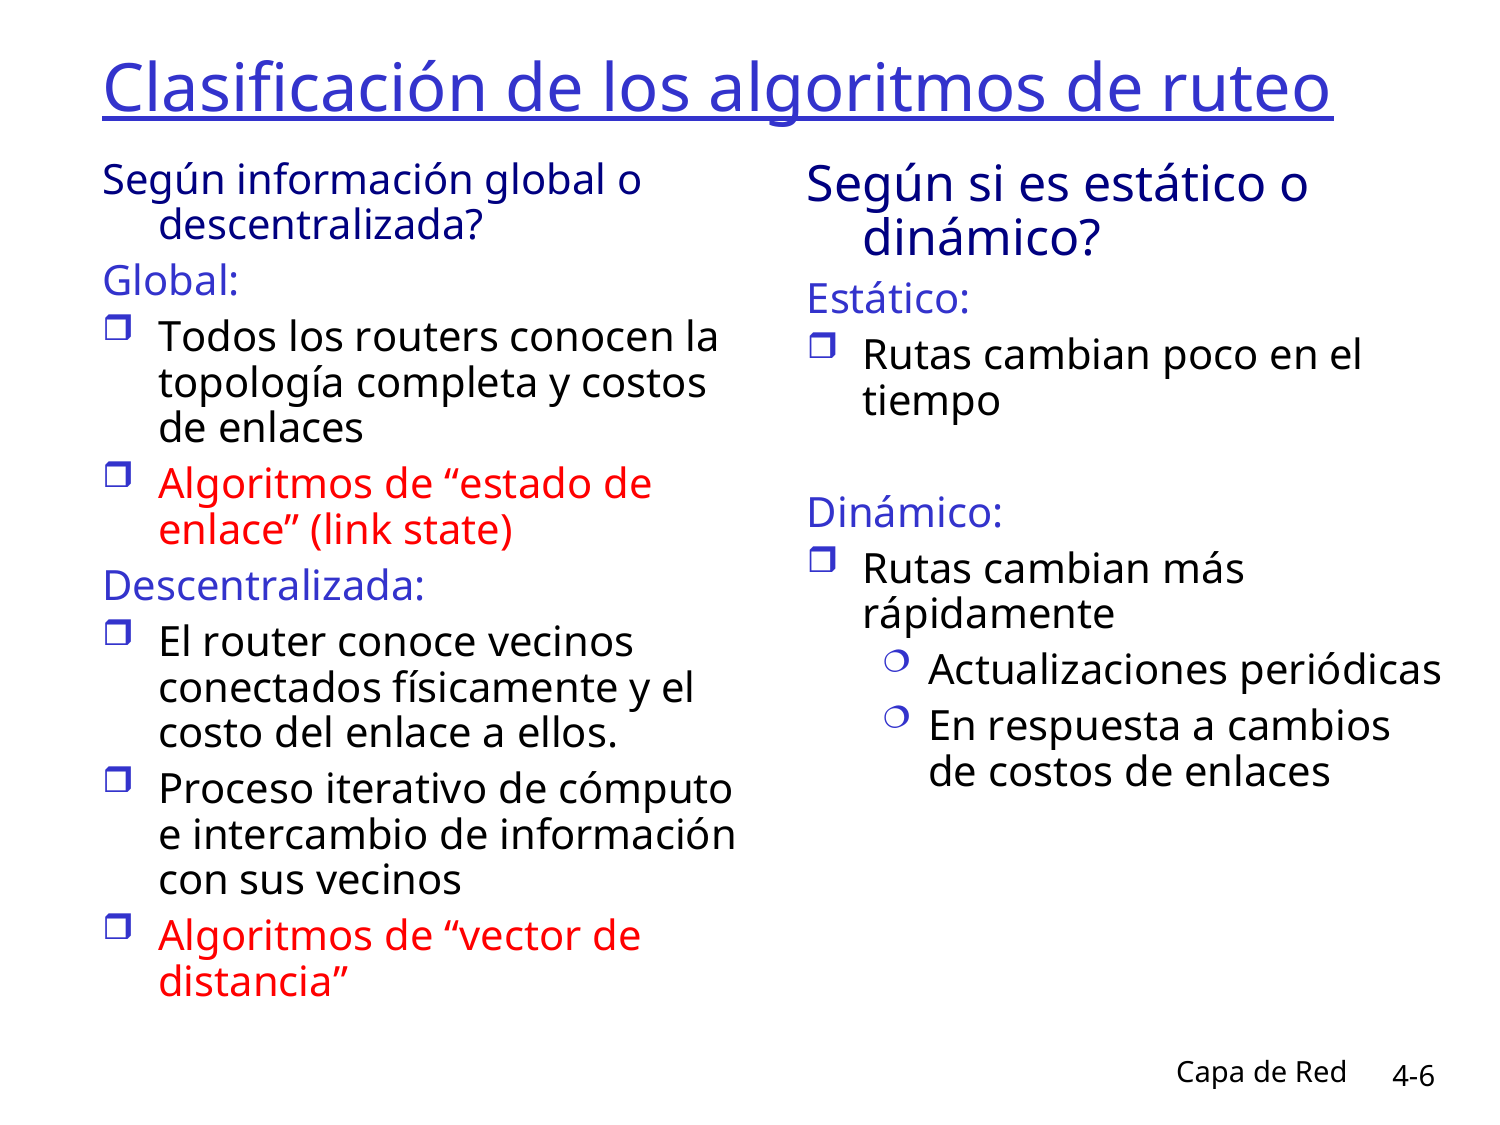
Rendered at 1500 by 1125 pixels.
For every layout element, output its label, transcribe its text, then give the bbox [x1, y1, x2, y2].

list Según información global o descentralizada? Global: Todos los routers conocen la topología completa y costos de enlaces Algoritmos de “estado de enlace” (link state) Descentralizada: El router conoce vecinos conectados físicamente y el costo del enlace a ellos. Proceso iterativo de cómputo e intercambio de información con sus vecinos Algoritmos de “vector de distancia” [87, 149, 759, 1066]
title Clasificación de los algoritmos de ruteo [87, 15, 1363, 158]
list Según si es estático o dinámico? Estático: Rutas cambian poco en el tiempo Dinámico: Rutas cambian más rápidamente Actualizaciones periódicas En respuesta a cambios de costos de enlaces [792, 149, 1464, 1066]
